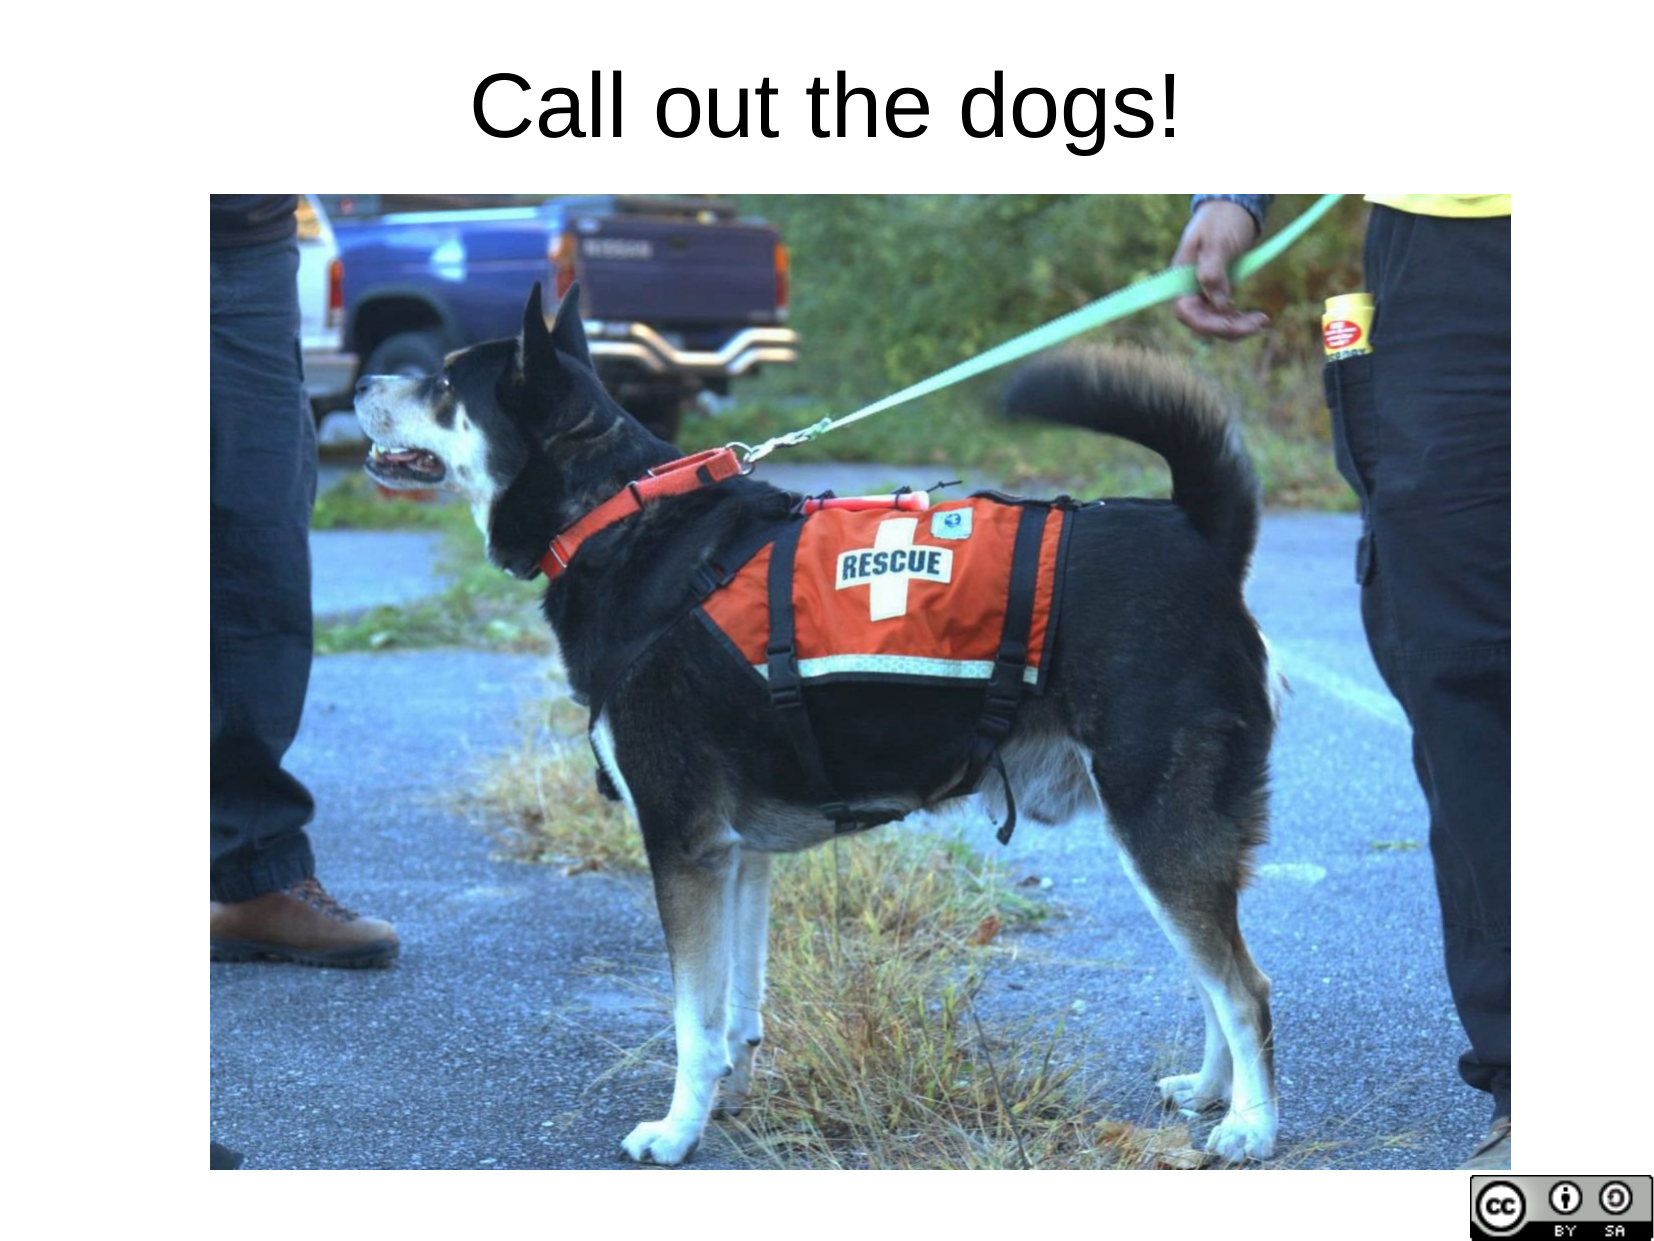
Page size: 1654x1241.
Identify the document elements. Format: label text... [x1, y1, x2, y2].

picture [210, 210, 1511, 1170]
picture [1470, 1175, 1654, 1241]
title Call out the dogs! [82, 2, 1571, 210]
